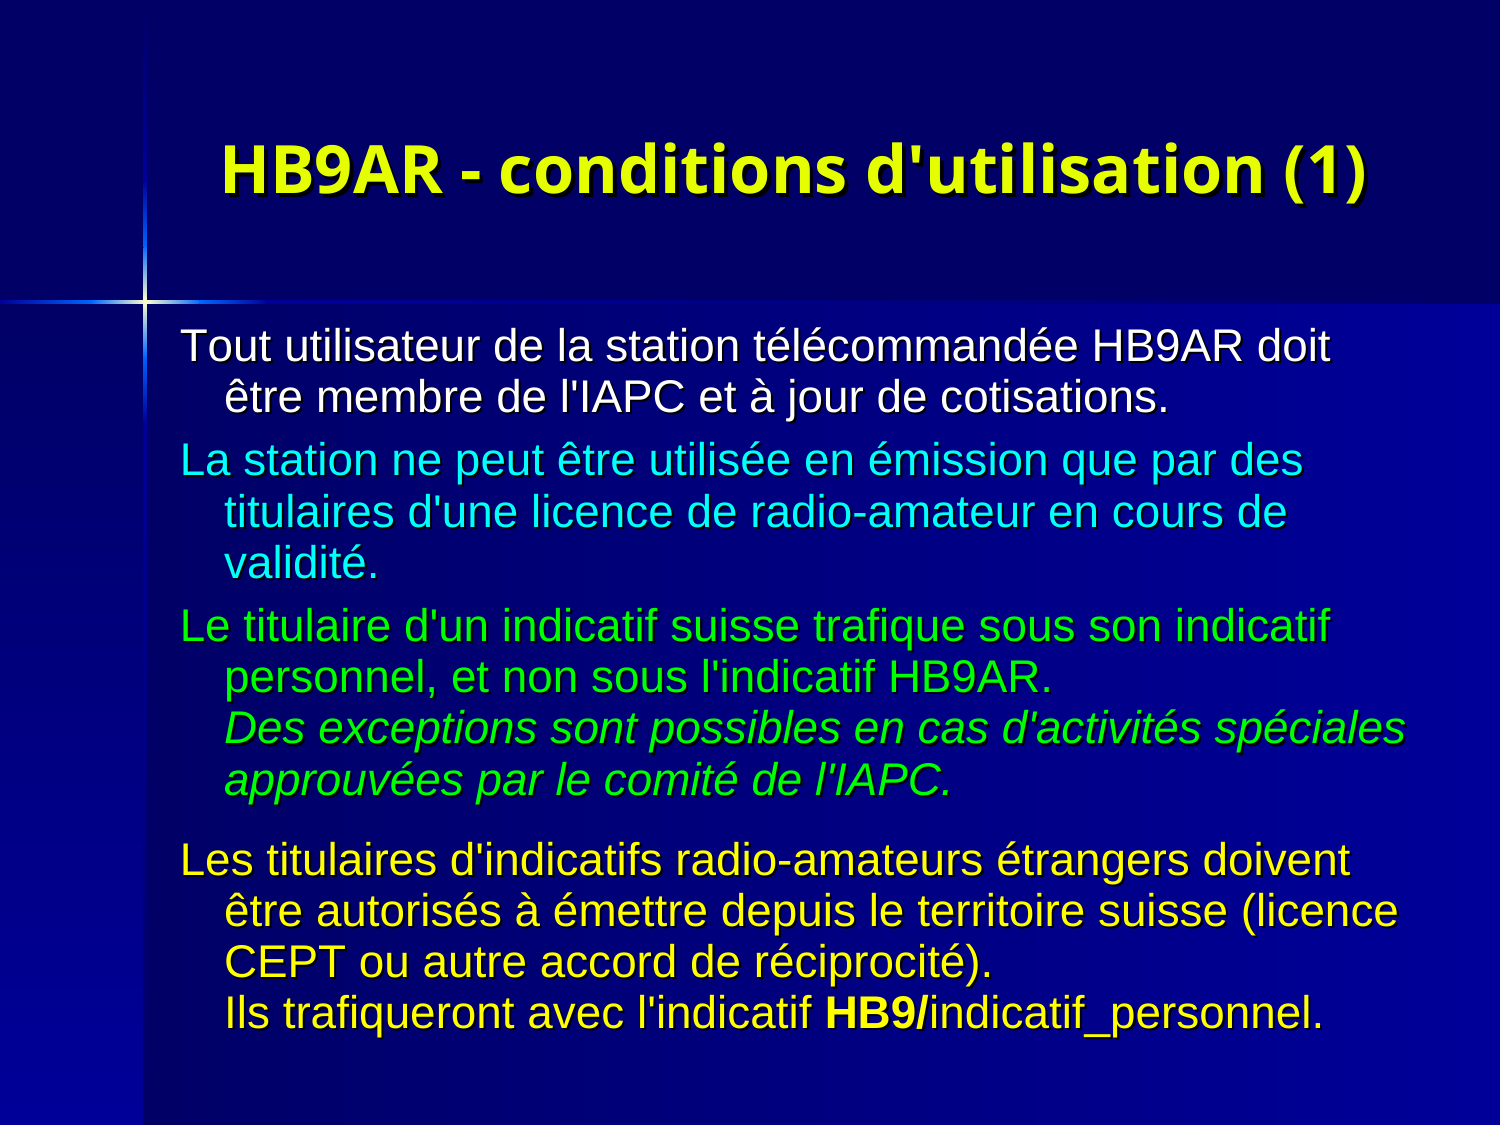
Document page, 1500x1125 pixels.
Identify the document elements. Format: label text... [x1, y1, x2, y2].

subtitle Tout utilisateur de la station télécommandée HB9AR doit être membre de l'IAPC et à jour de cotisations. La station ne peut être utilisée en émission que par des titulaires d'une licence de radio-amateur en cours de validité. Le titulaire d'un indicatif suisse trafique sous son indicatif personnel, et non sous l'indicatif HB9AR. Des exceptions sont possibles en cas d'activités spéciales approuvées par le comité de l'IAPC. Les titulaires d'indicatifs radio-amateurs étrangers doivent être autorisés à émettre depuis le territoire suisse (licence CEPT ou autre accord de réciprocité). Ils trafiqueront avec l'indicatif HB9/indicatif_personnel. [179, 321, 1418, 1038]
title HB9AR - conditions d'utilisation (1) [174, 49, 1413, 286]
